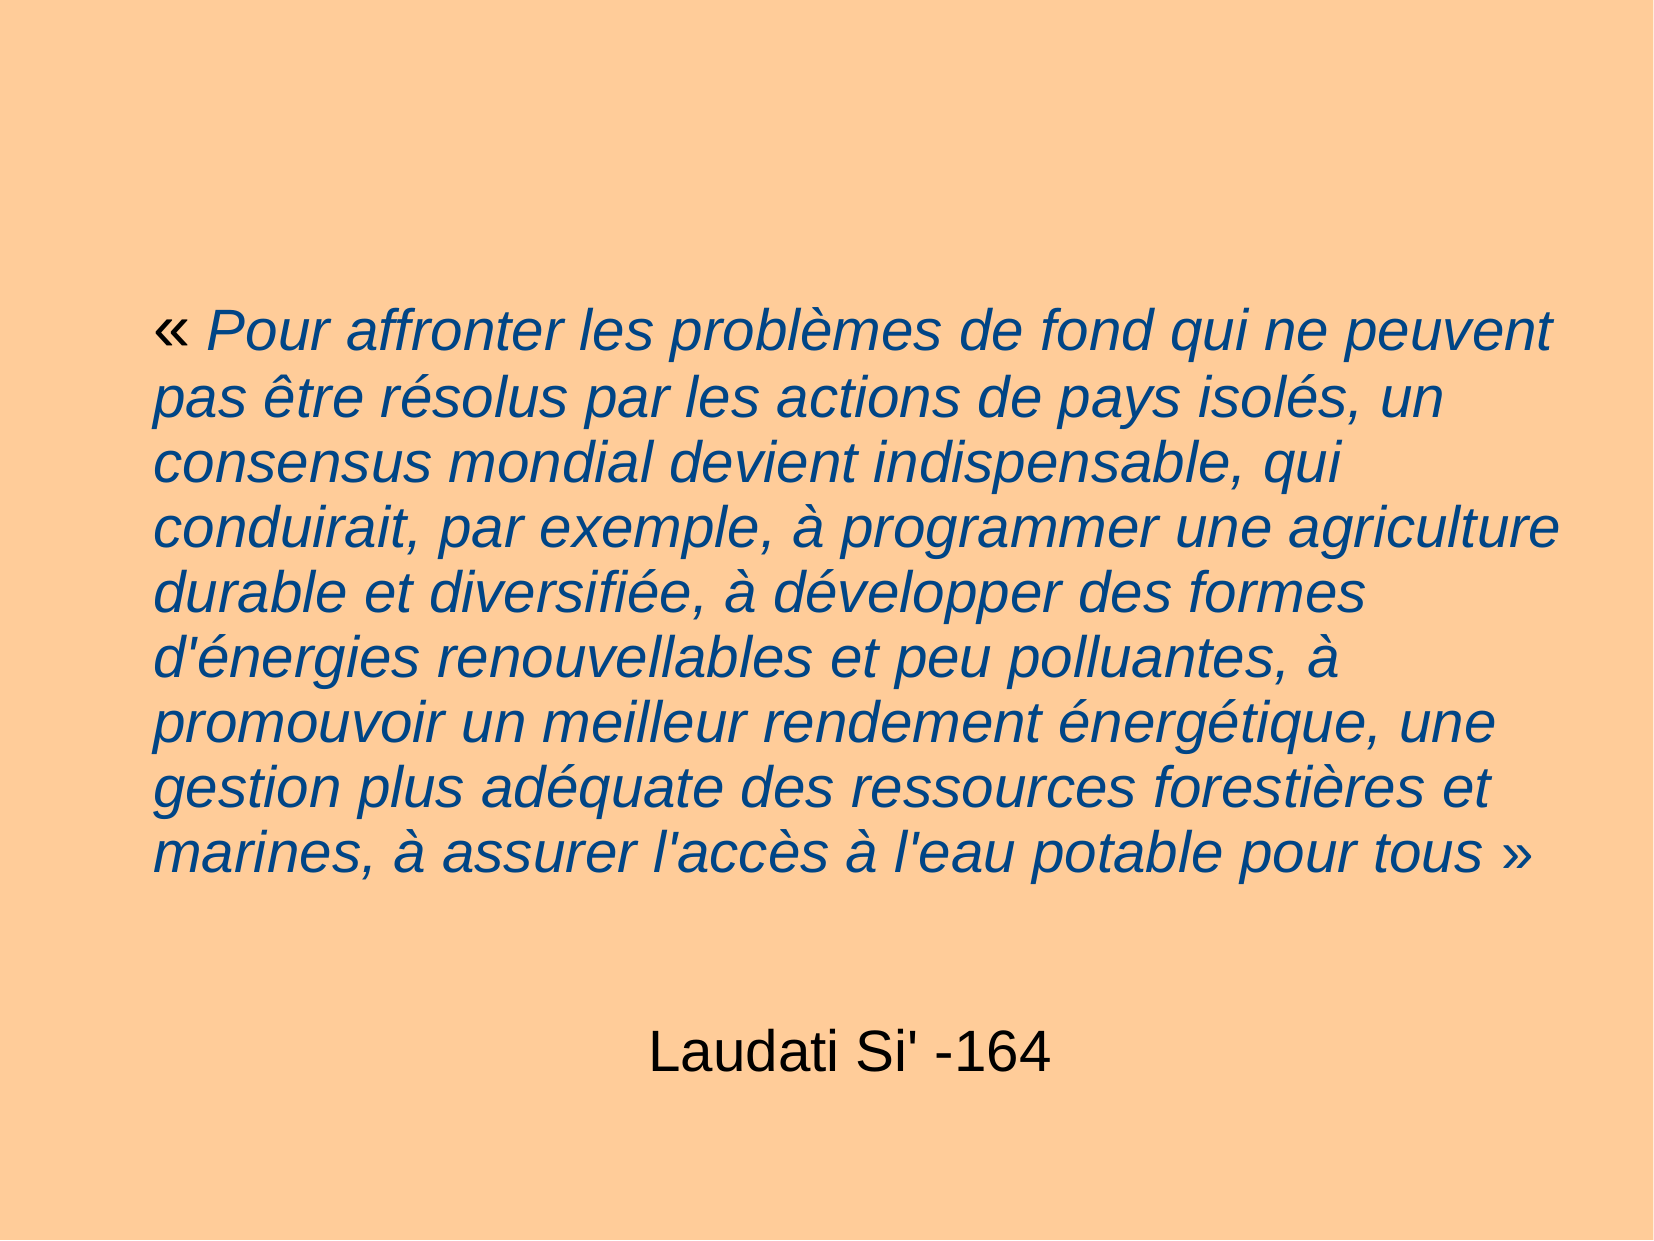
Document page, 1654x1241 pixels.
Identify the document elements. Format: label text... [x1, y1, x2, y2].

list « Pour affronter les problèmes de fond qui ne peuvent pas être résolus par les actions de pays isolés, un consensus mondial devient indispensable, qui conduirait, par exemple, à programmer une agriculture durable et diversifiée, à développer des formes d'énergies renouvellables et peu polluantes, à promouvoir un meilleur rendement énergétique, une gestion plus adéquate des ressources forestières et marines, à assurer l'accès à l'eau potable pour tous » Laudati Si' -164 [82, 290, 1571, 1109]
